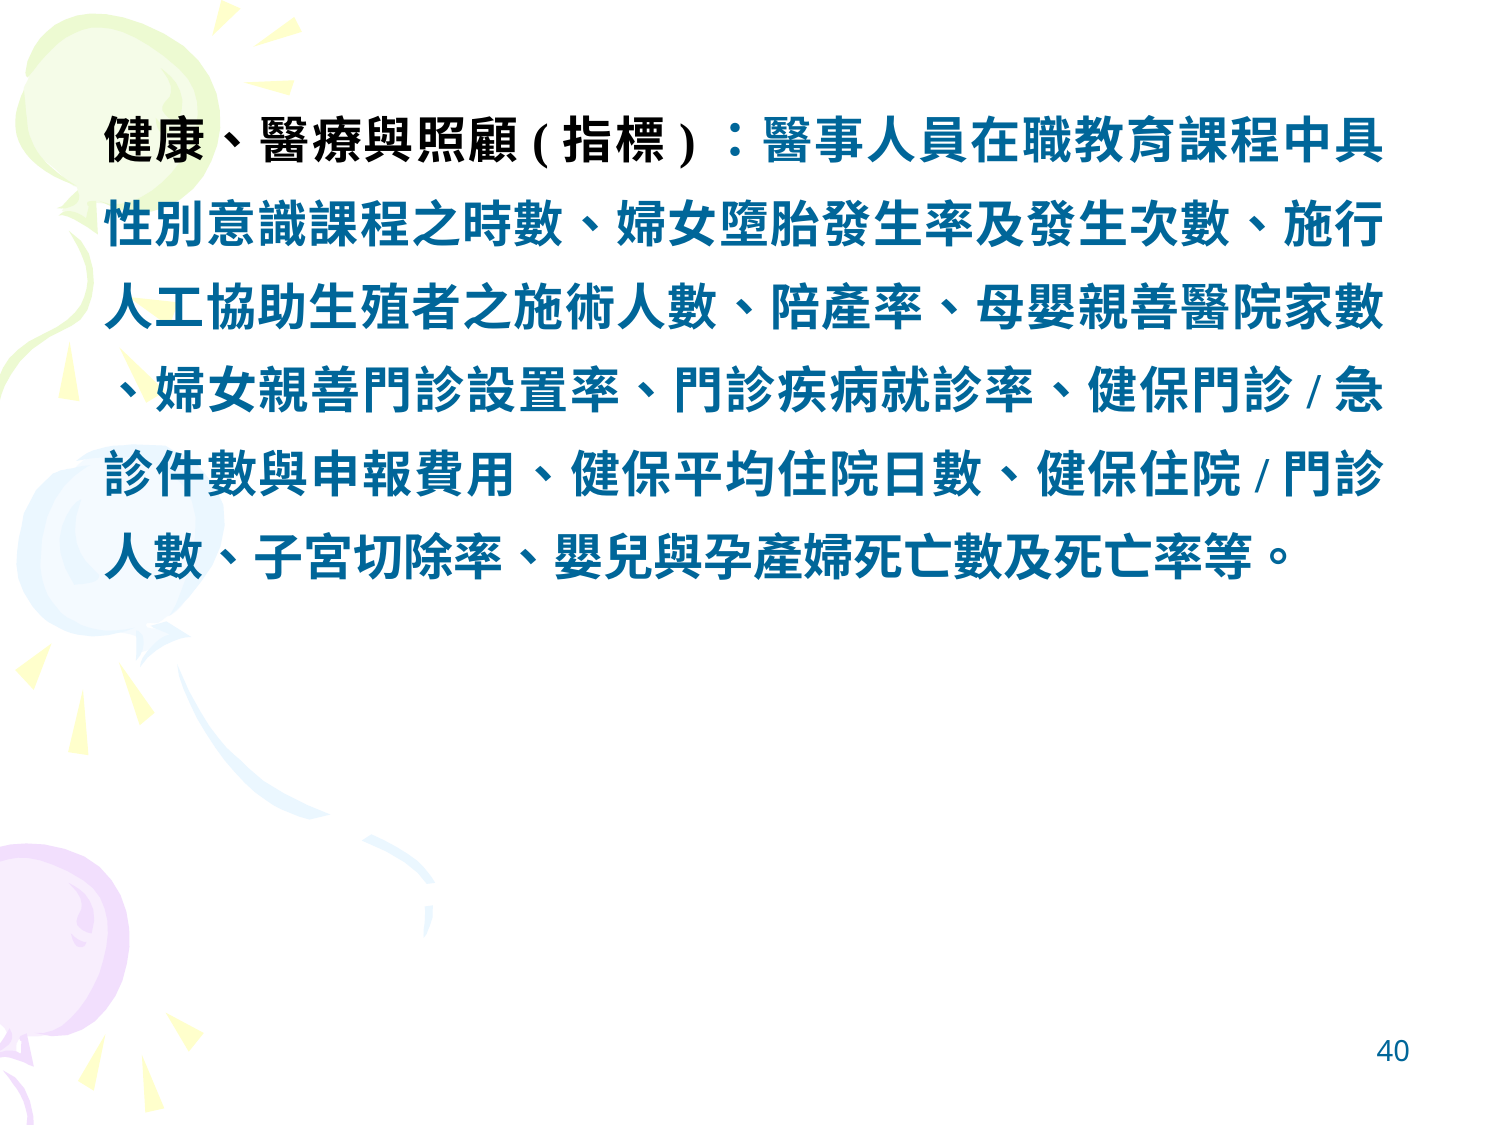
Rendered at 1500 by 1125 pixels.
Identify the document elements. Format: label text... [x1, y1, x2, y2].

text_box <編號> [1074, 1024, 1426, 1100]
list 健康、醫療與照顧(指標)：醫事人員在職教育課程中具性別意識課程之時數、婦女墮胎發生率及發生次數、施行人工協助生殖者之施術人數、陪產率、母嬰親善醫院家數、婦女親善門診設置率、門診疾病就診率、健保門診/急診件數與申報費用、健保平均住院日數、健保住院/門診人數、子宮切除率、嬰兒與孕產婦死亡數及死亡率等。 [88, 78, 1400, 1012]
